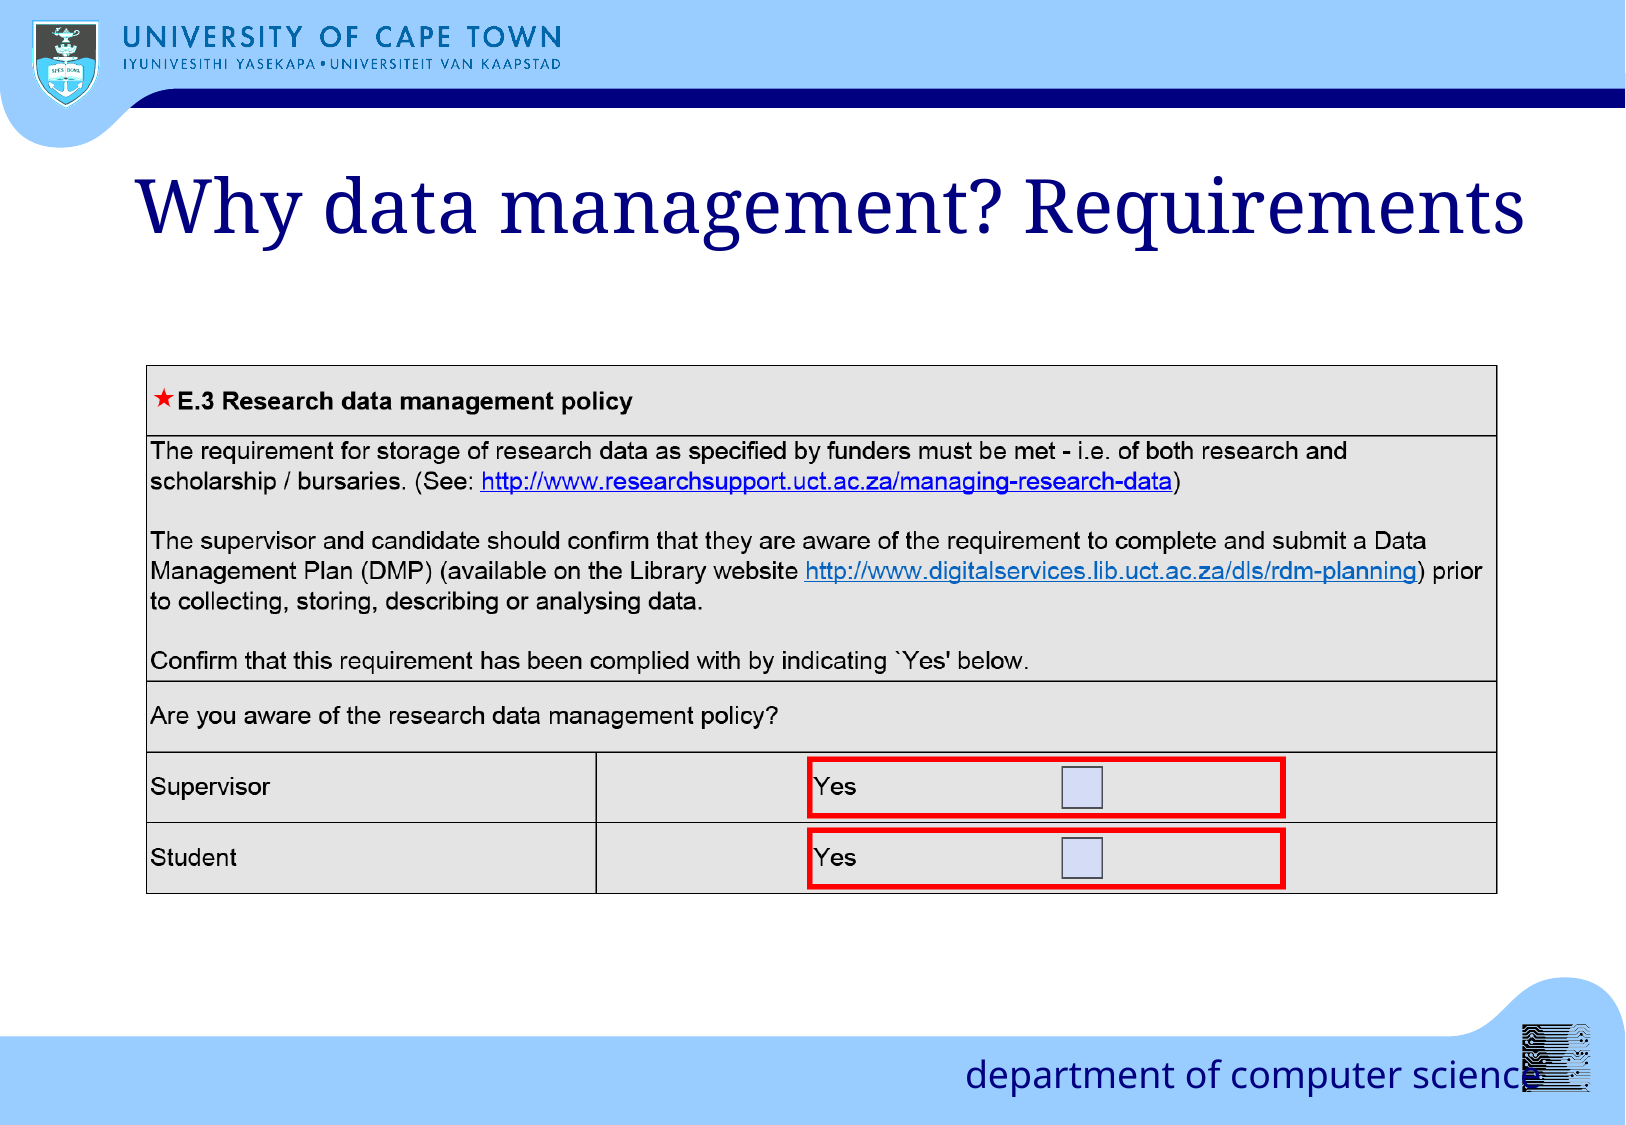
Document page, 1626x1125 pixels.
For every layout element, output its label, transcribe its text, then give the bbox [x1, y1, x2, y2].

title Why data management? Requirements [134, 140, 1571, 268]
picture [133, 352, 1506, 907]
picture [1522, 1024, 1591, 1092]
picture [1526, 1070, 1536, 1076]
picture [120, 23, 563, 71]
